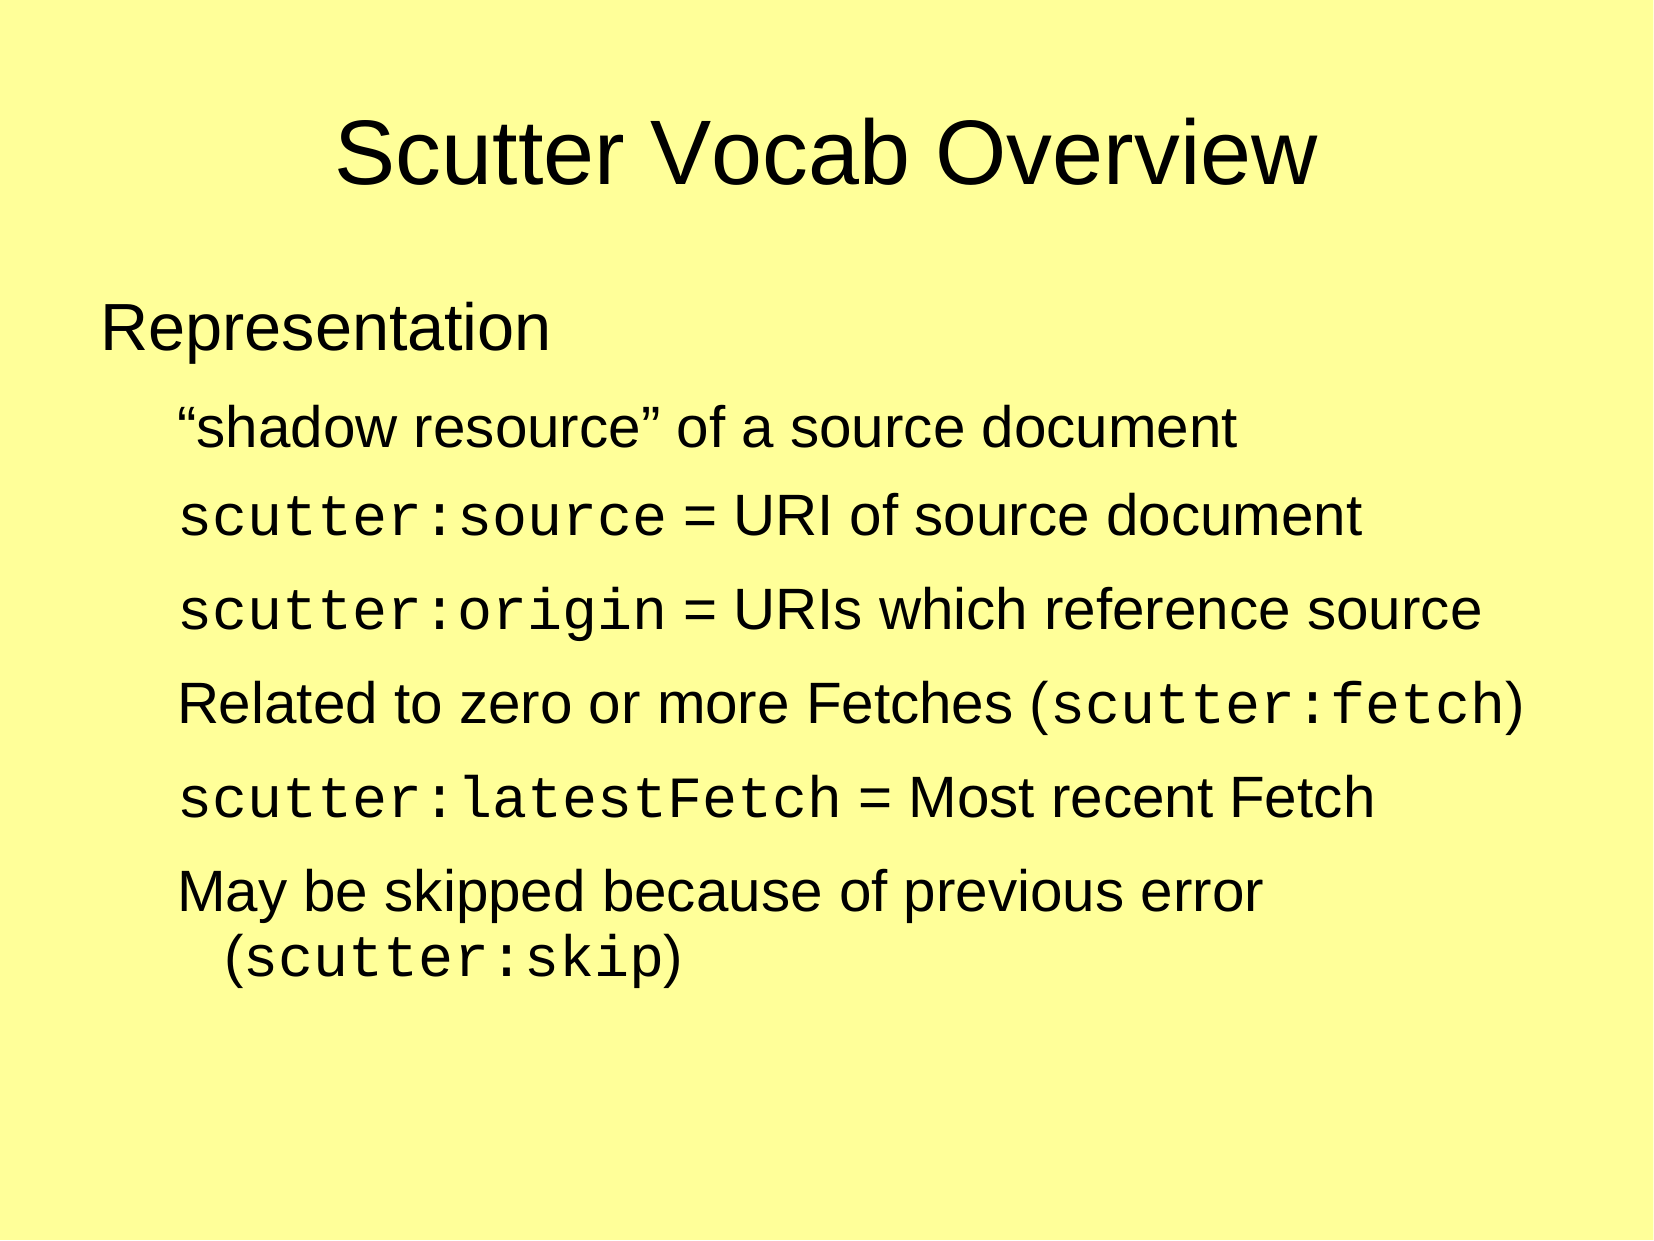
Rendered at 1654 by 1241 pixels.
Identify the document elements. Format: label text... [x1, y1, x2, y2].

list Representation “shadow resource” of a source document scutter:source = URI of source document scutter:origin = URIs which reference source Related to zero or more Fetches (scutter:fetch) scutter:latestFetch = Most recent Fetch May be skipped because of previous error (scutter:skip) [82, 290, 1571, 1109]
title Scutter Vocab Overview [82, 49, 1571, 257]
